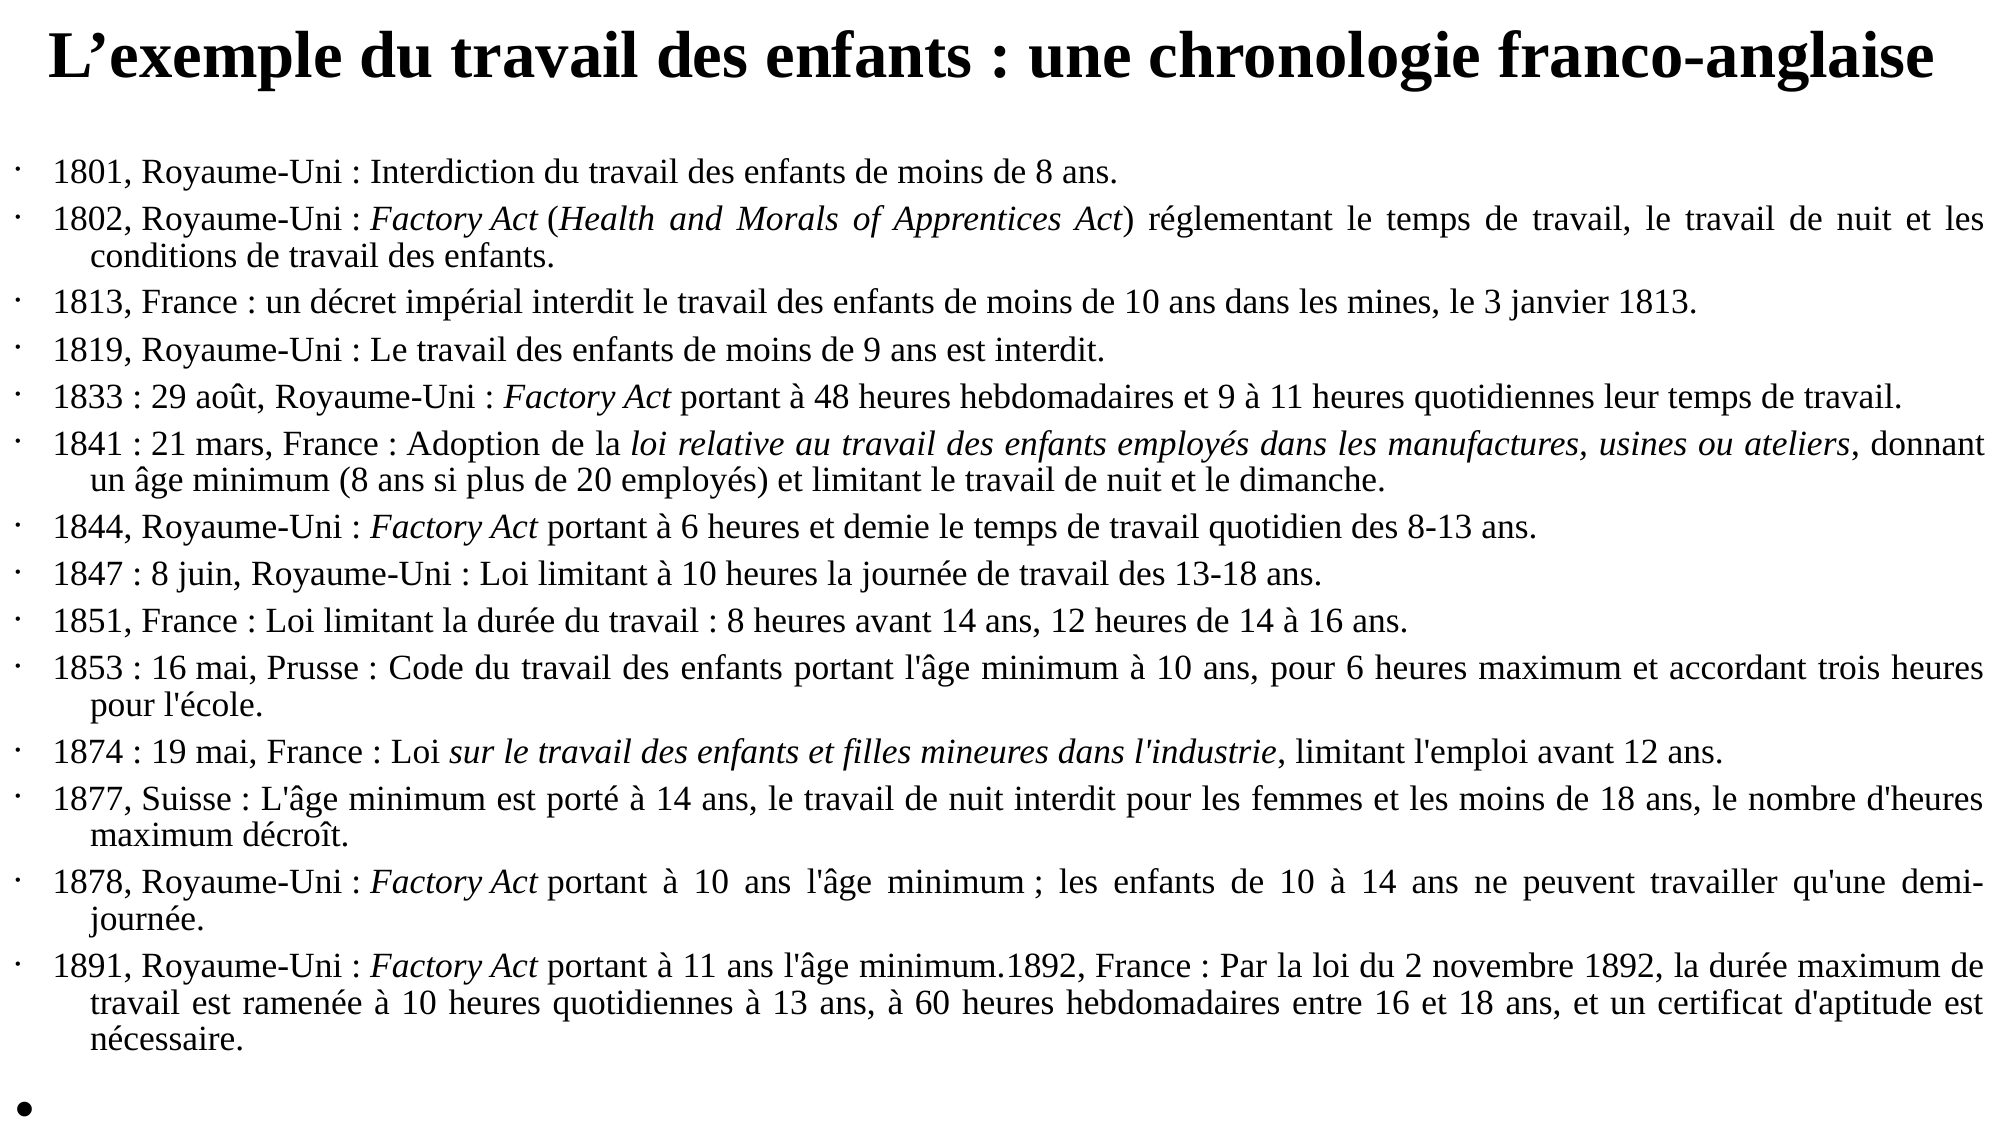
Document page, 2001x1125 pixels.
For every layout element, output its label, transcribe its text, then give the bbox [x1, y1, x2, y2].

title L’exemple du travail des enfants : une chronologie franco-anglaise [0, 0, 1988, 111]
list 1801, Royaume-Uni : Interdiction du travail des enfants de moins de 8 ans. 1802, Royaume-Uni : Factory Act (Health and Morals of Apprentices Act) réglementant le temps de travail, le travail de nuit et les conditions de travail des enfants. 1813, France : un décret impérial interdit le travail des enfants de moins de 10 ans dans les mines, le 3 janvier 1813. 1819, Royaume-Uni : Le travail des enfants de moins de 9 ans est interdit. 1833 : 29 août, Royaume-Uni : Factory Act portant à 48 heures hebdomadaires et 9 à 11 heures quotidiennes leur temps de travail. 1841 : 21 mars, France : Adoption de la loi relative au travail des enfants employés dans les manufactures, usines ou ateliers, donnant un âge minimum (8 ans si plus de 20 employés) et limitant le travail de nuit et le dimanche. 1844, Royaume-Uni : Factory Act portant à 6 heures et demie le temps de travail quotidien des 8-13 ans. 1847 : 8 juin, Royaume-Uni : Loi limitant à 10 heures la journée de travail des 13-18 ans. 1851, France : Loi limitant la durée du travail : 8 heures avant 14 ans, 12 heures de 14 à 16 ans. 1853 : 16 mai, Prusse : Code du travail des enfants portant l'âge minimum à 10 ans, pour 6 heures maximum et accordant trois heures pour l'école. 1874 : 19 mai, France : Loi sur le travail des enfants et filles mineures dans l'industrie, limitant l'emploi avant 12 ans. 1877, Suisse : L'âge minimum est porté à 14 ans, le travail de nuit interdit pour les femmes et les moins de 18 ans, le nombre d'heures maximum décroît. 1878, Royaume-Uni : Factory Act portant à 10 ans l'âge minimum ; les enfants de 10 à 14 ans ne peuvent travailler qu'une demi-journée. 1891, Royaume-Uni : Factory Act portant à 11 ans l'âge minimum.1892, France : Par la loi du 2 novembre 1892, la durée maximum de travail est ramenée à 10 heures quotidiennes à 13 ans, à 60 heures hebdomadaires entre 16 et 18 ans, et un certificat d'aptitude est nécessaire. [0, 146, 2000, 1125]
